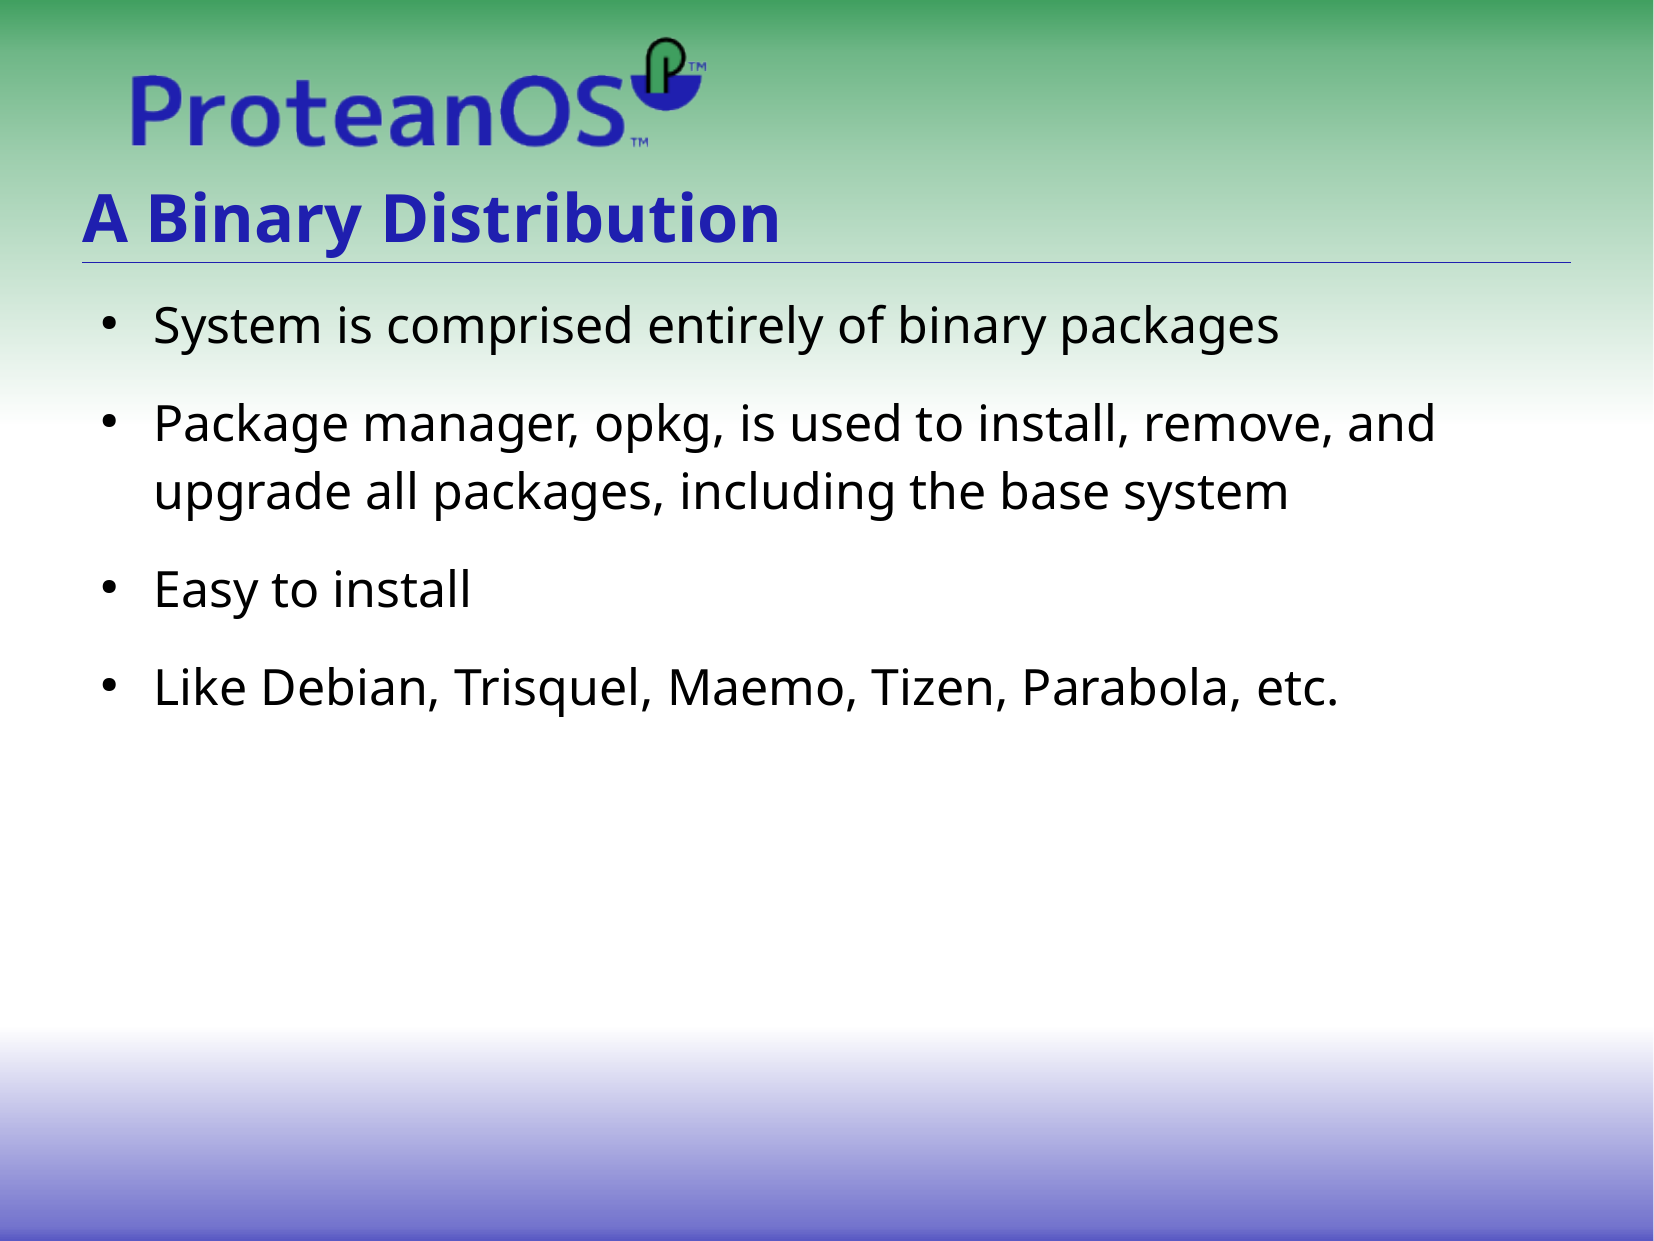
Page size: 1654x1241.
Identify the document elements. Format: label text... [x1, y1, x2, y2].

list System is comprised entirely of binary packages Package manager, opkg, is used to install, remove, and upgrade all packages, including the base system Easy to install Like Debian, Trisquel, Maemo, Tizen, Parabola, etc. [82, 290, 1571, 1010]
title A Binary Distribution [82, 150, 1571, 263]
picture [0, 0, 1654, 426]
picture [0, 1027, 1654, 1241]
